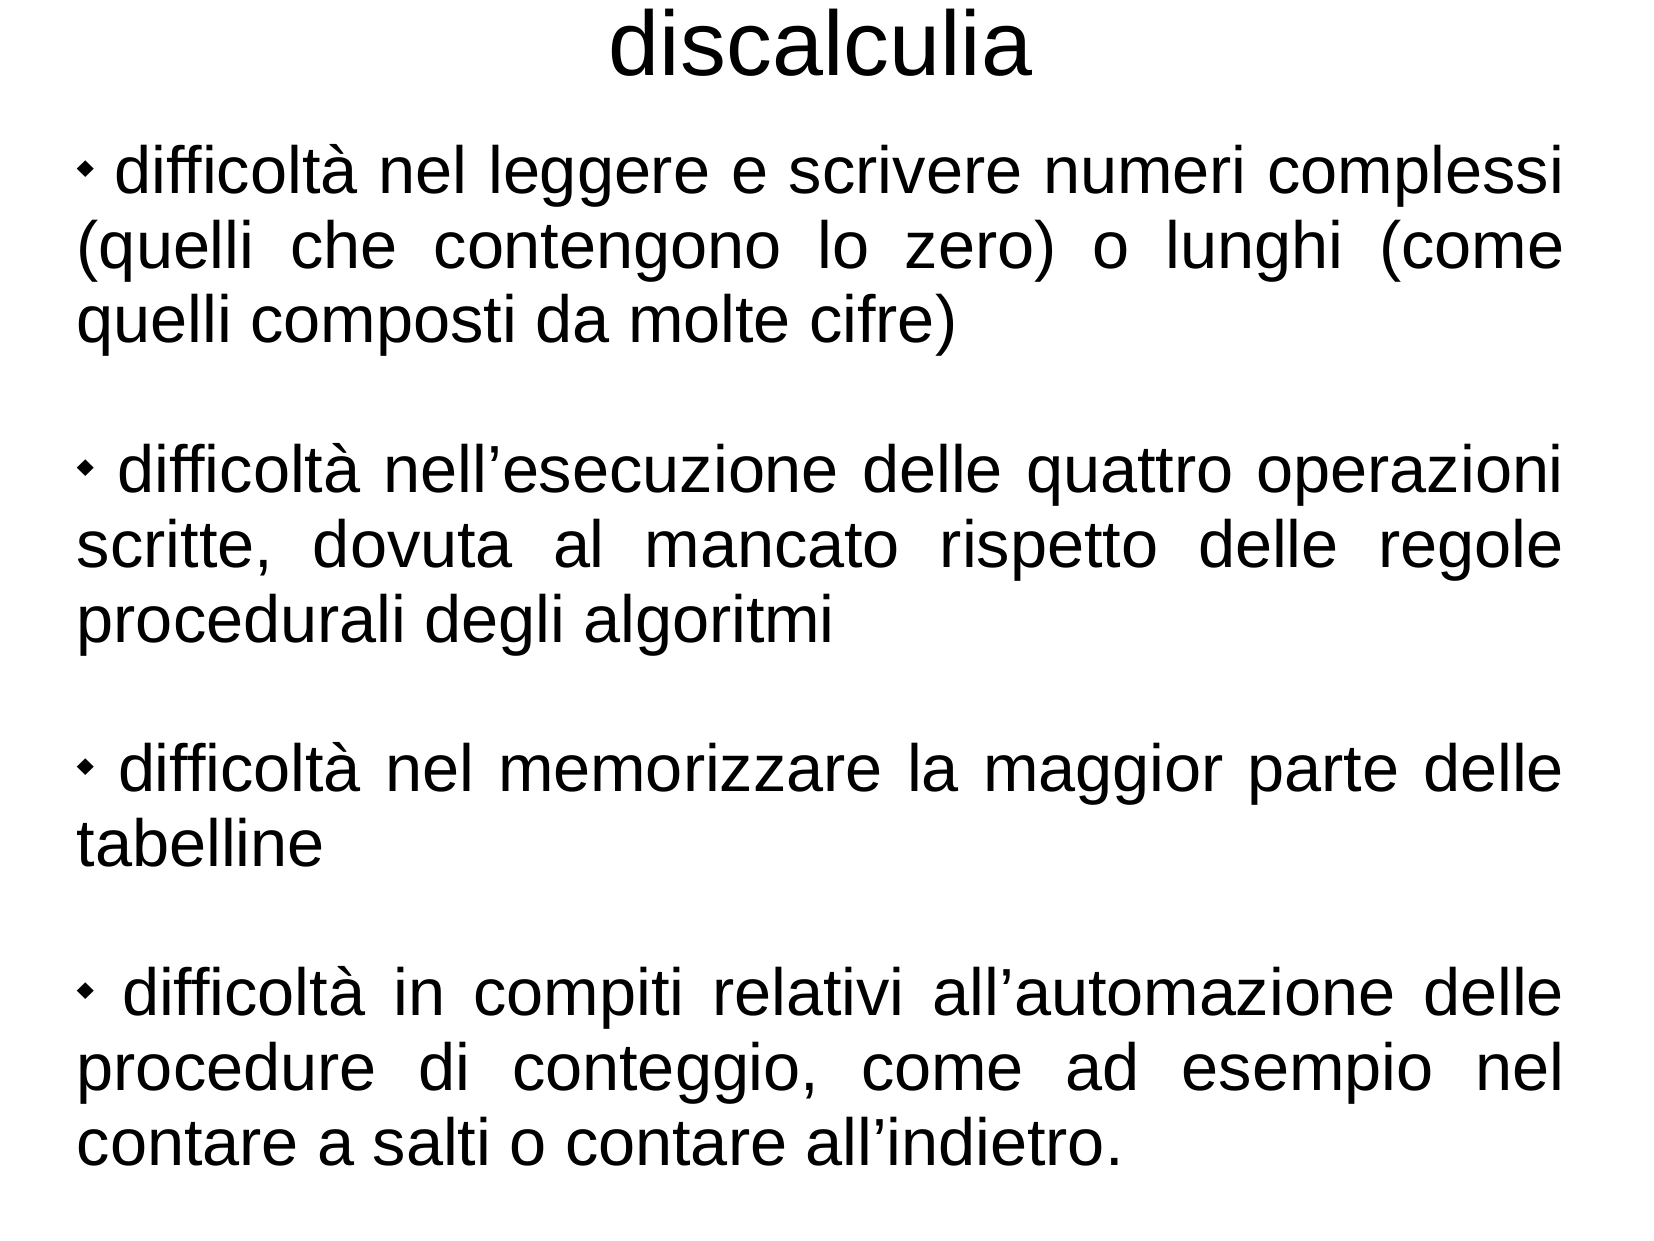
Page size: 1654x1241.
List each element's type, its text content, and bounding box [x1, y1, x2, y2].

subtitle difficoltà nel leggere e scrivere numeri complessi (quelli che contengono lo zero) o lunghi (come quelli composti da molte cifre) difficoltà nell’esecuzione delle quattro operazioni scritte, dovuta al mancato rispetto delle regole procedurali degli algoritmi difficoltà nel memorizzare la maggior parte delle tabelline difficoltà in compiti relativi all’automazione delle procedure di conteggio, come ad esempio nel contare a salti o contare all’indietro. [76, 132, 1565, 1241]
title discalculia [76, 0, 1565, 119]
